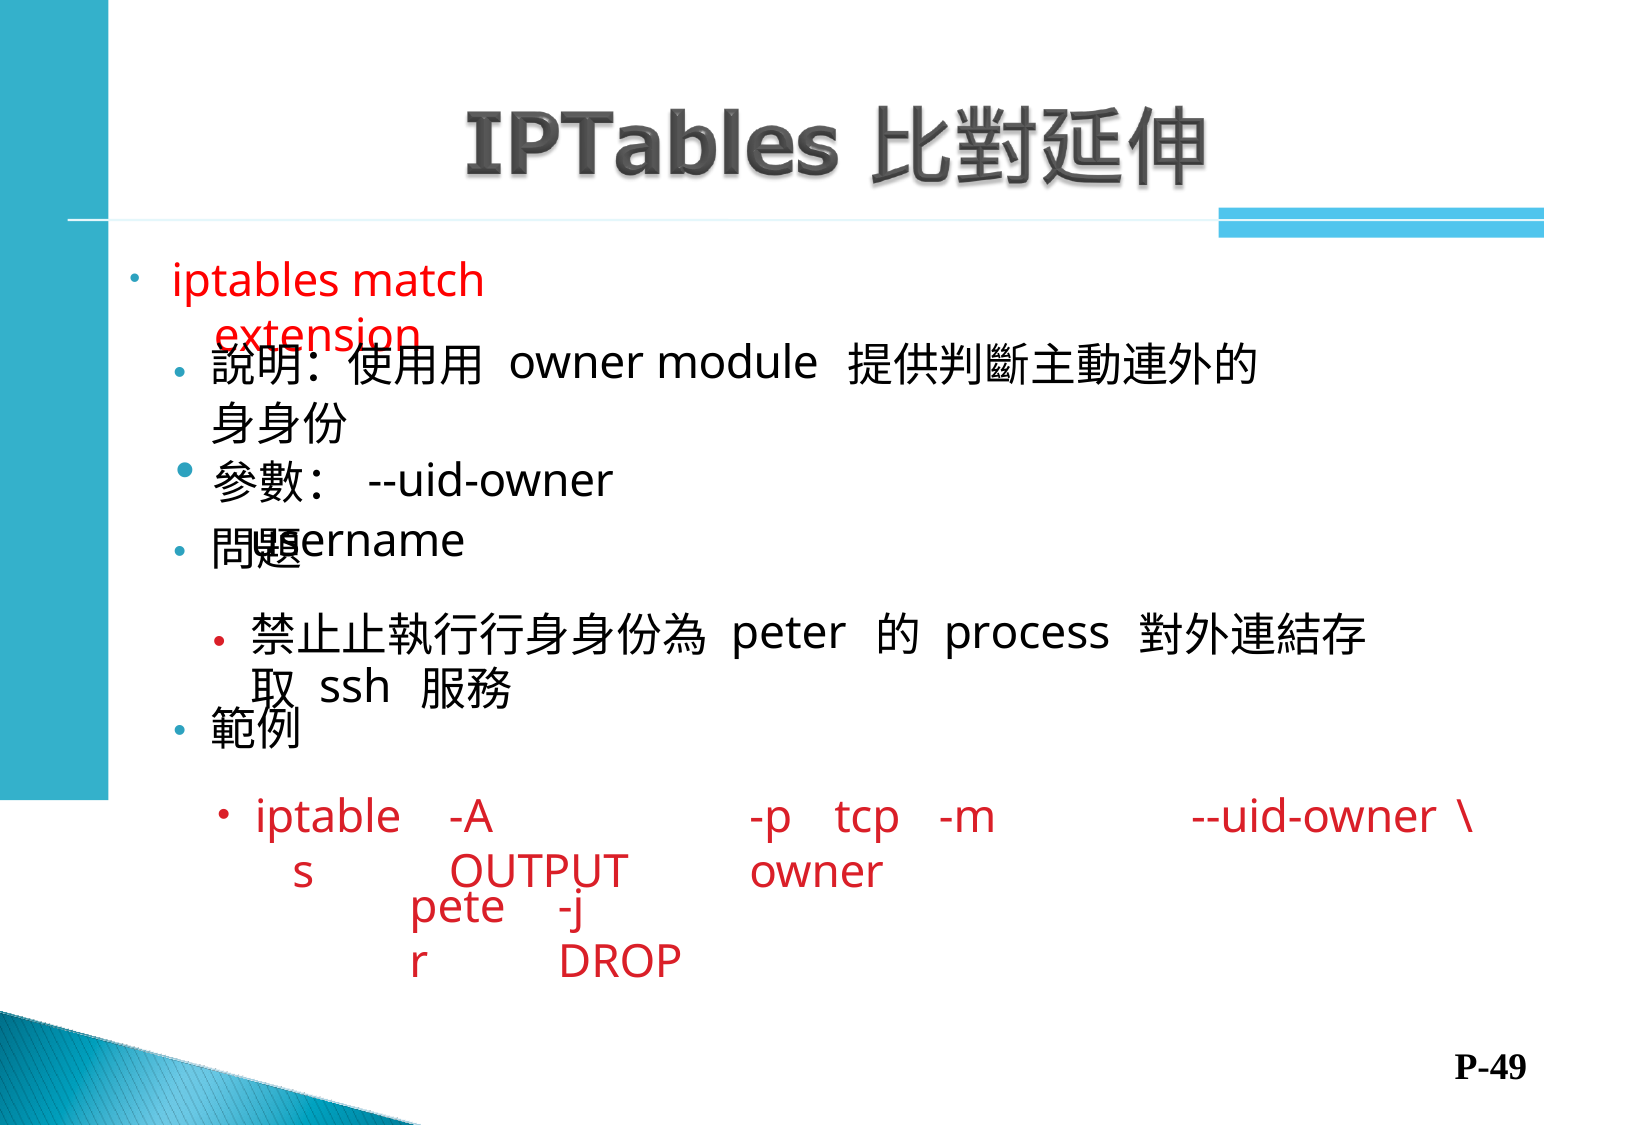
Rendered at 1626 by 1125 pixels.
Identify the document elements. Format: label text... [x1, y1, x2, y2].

text_box --uid-owner \ [1188, 786, 1476, 843]
text_box 參數：--uid-owner username [171, 427, 801, 486]
text_box • [171, 706, 189, 752]
text_box • [210, 617, 228, 663]
text_box 問題 [208, 520, 305, 575]
text_box P-47 [1452, 1042, 1532, 1090]
text_box 禁⽌止執⾏行⾝身份為 peter 的 process 對外連結存取 ssh 服務 [248, 610, 1398, 665]
text_box iptables match extension [125, 250, 674, 307]
text_box -j DROP [555, 876, 750, 933]
text_box • [171, 526, 189, 573]
text_box -A OUTPUT [446, 786, 709, 843]
text_box [453, 81, 1218, 203]
text_box -p tcp -m owner [747, 786, 1165, 843]
text_box 範例 iptables [208, 699, 409, 843]
text_box peter [407, 876, 518, 933]
text_box 說明：使⽤用 owner module 提供判斷主動連外的⾝身份 [208, 341, 1264, 396]
text_box • [171, 347, 189, 394]
